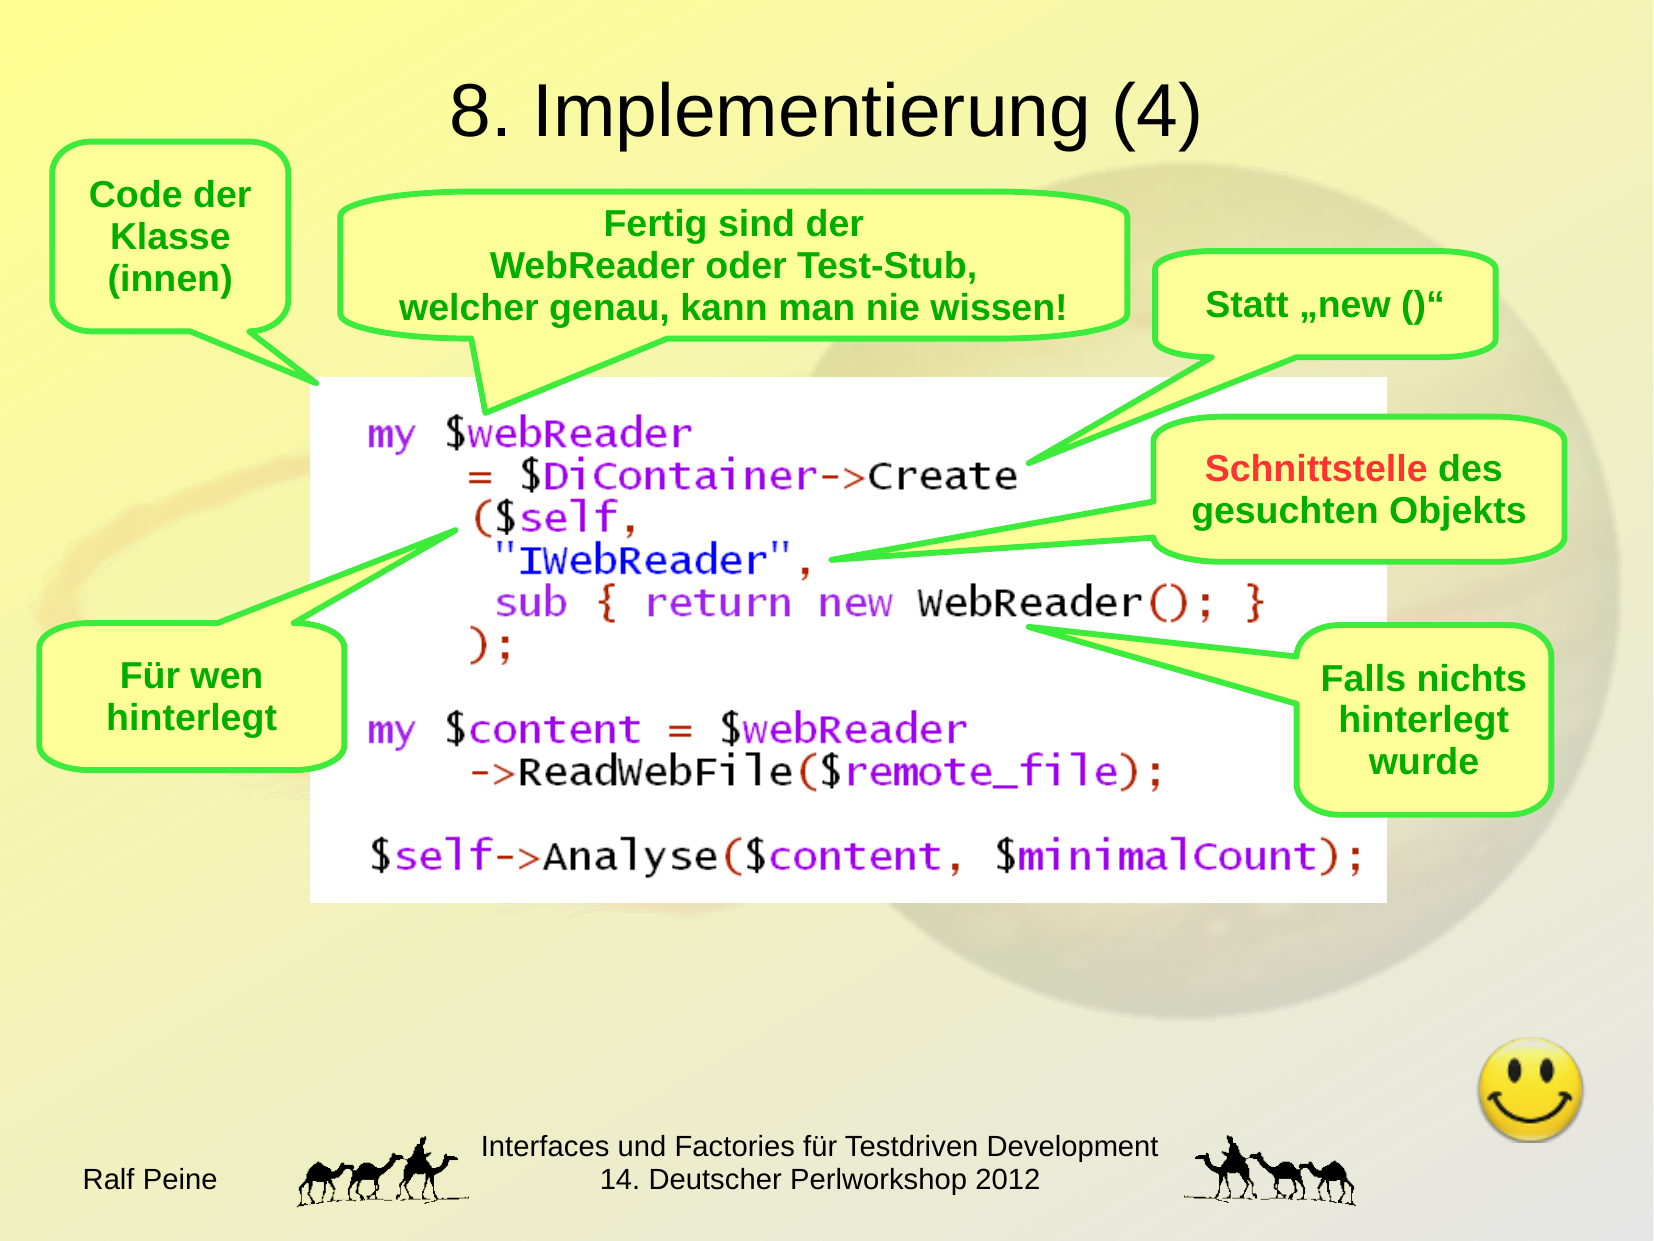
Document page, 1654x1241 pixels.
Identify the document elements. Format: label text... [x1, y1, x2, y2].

text_box Schnittstelle des gesuchten Objekts [831, 416, 1565, 562]
title 8. Implementierung (4) [82, 49, 1571, 257]
picture [291, 1134, 469, 1214]
text_box Fertig sind der WebReader oder Test-Stub, welcher genau, kann man nie wissen! [340, 191, 1128, 413]
text_box Für wen hinterlegt [39, 530, 456, 771]
picture [3, 138, 1654, 1143]
picture [1184, 1133, 1362, 1213]
text_box Falls nichts hinterlegt wurde [1028, 625, 1552, 815]
text_box Statt „new ()“ [1028, 251, 1496, 464]
text_box Code der Klasse (innen) [52, 141, 317, 384]
